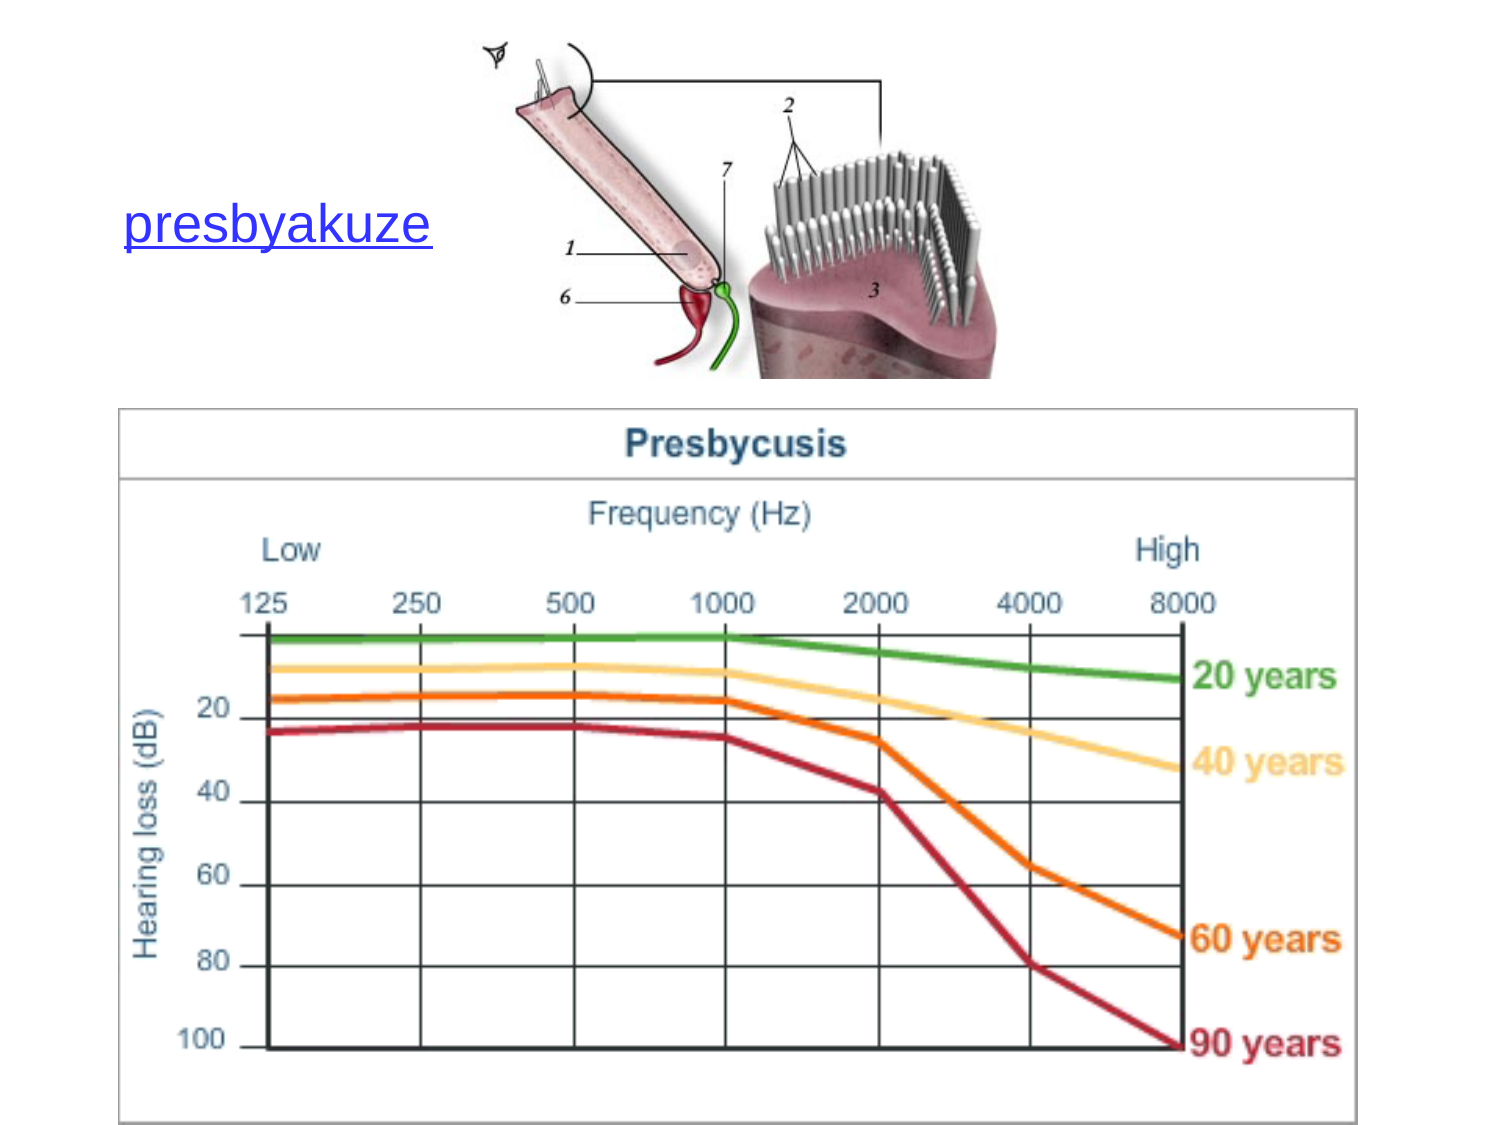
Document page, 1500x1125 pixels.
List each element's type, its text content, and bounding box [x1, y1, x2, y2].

picture [472, 28, 1004, 379]
text_box presbyakuze [83, 162, 473, 266]
picture [118, 408, 1358, 1125]
